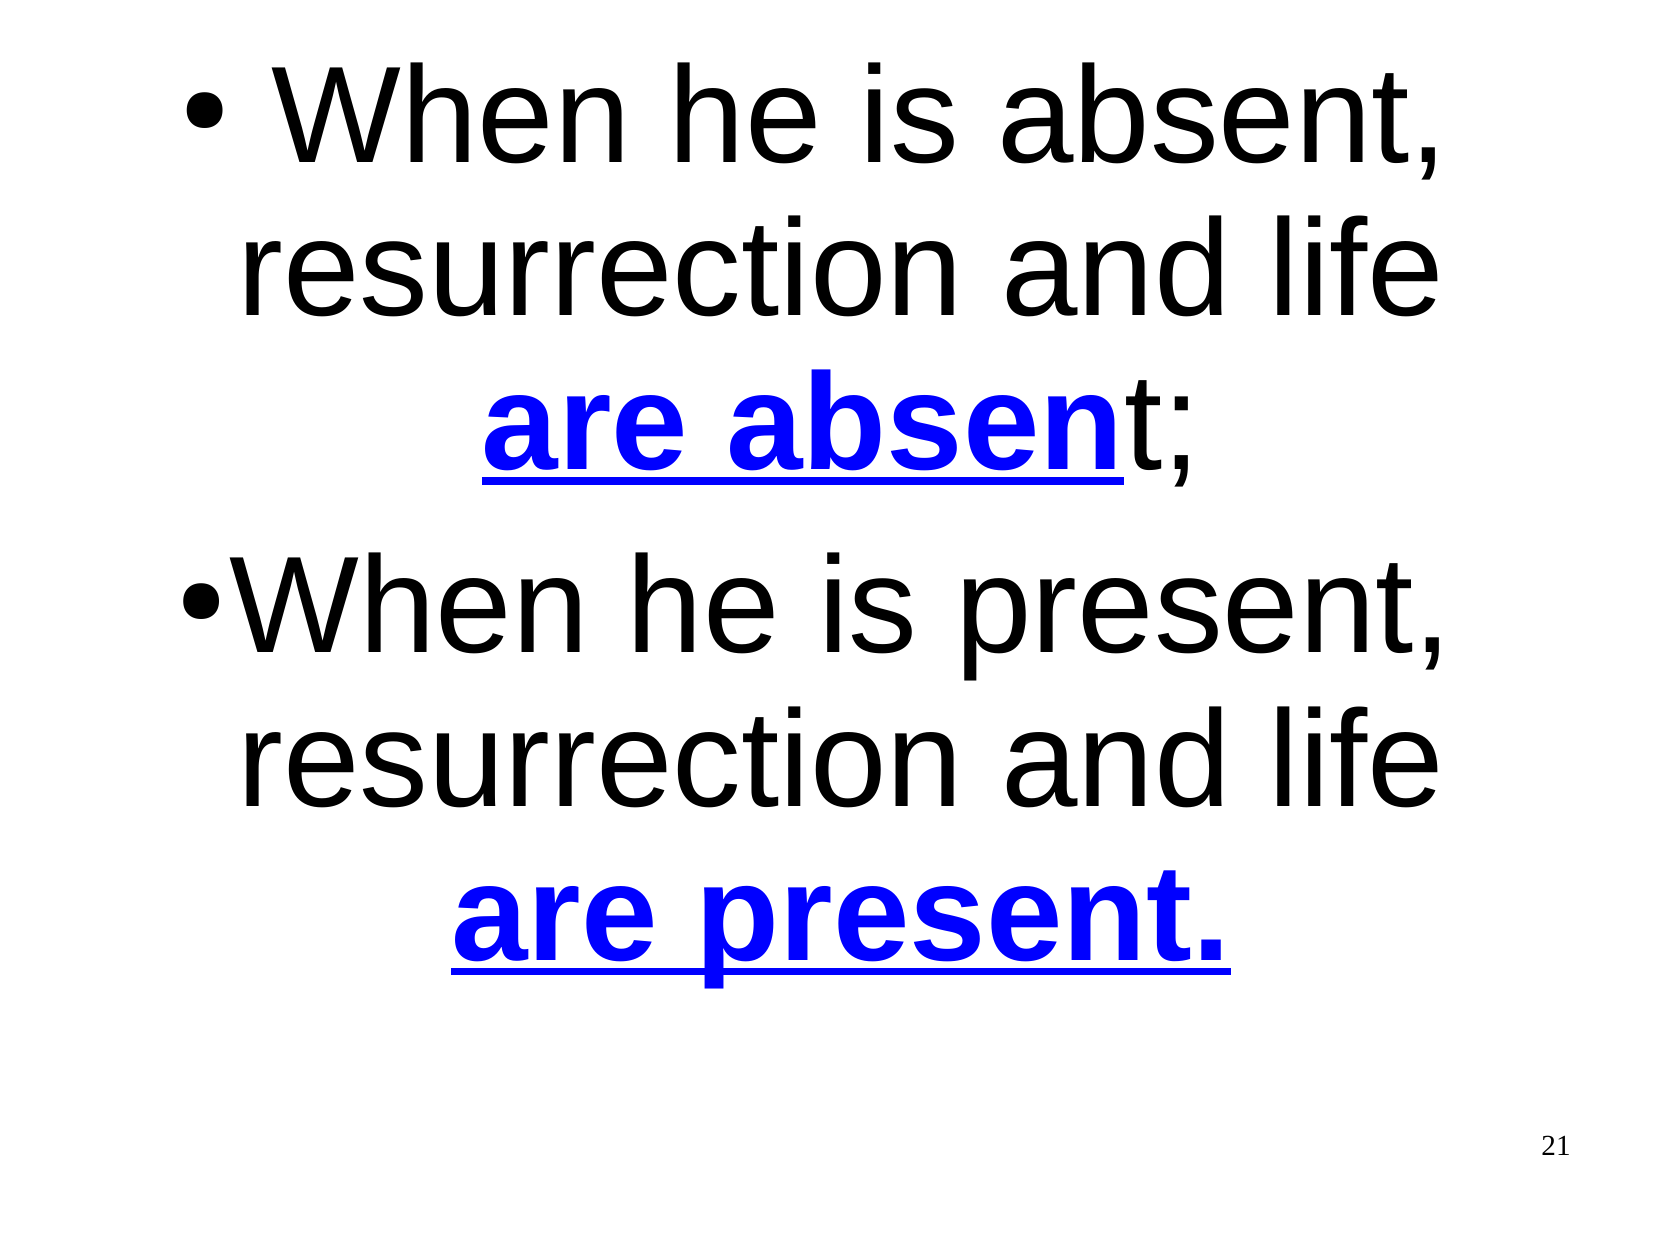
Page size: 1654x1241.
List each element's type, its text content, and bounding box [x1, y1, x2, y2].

list When he is absent, resurrection and life are absent; When he is present, resurrection and life are present. [37, 37, 1613, 1201]
